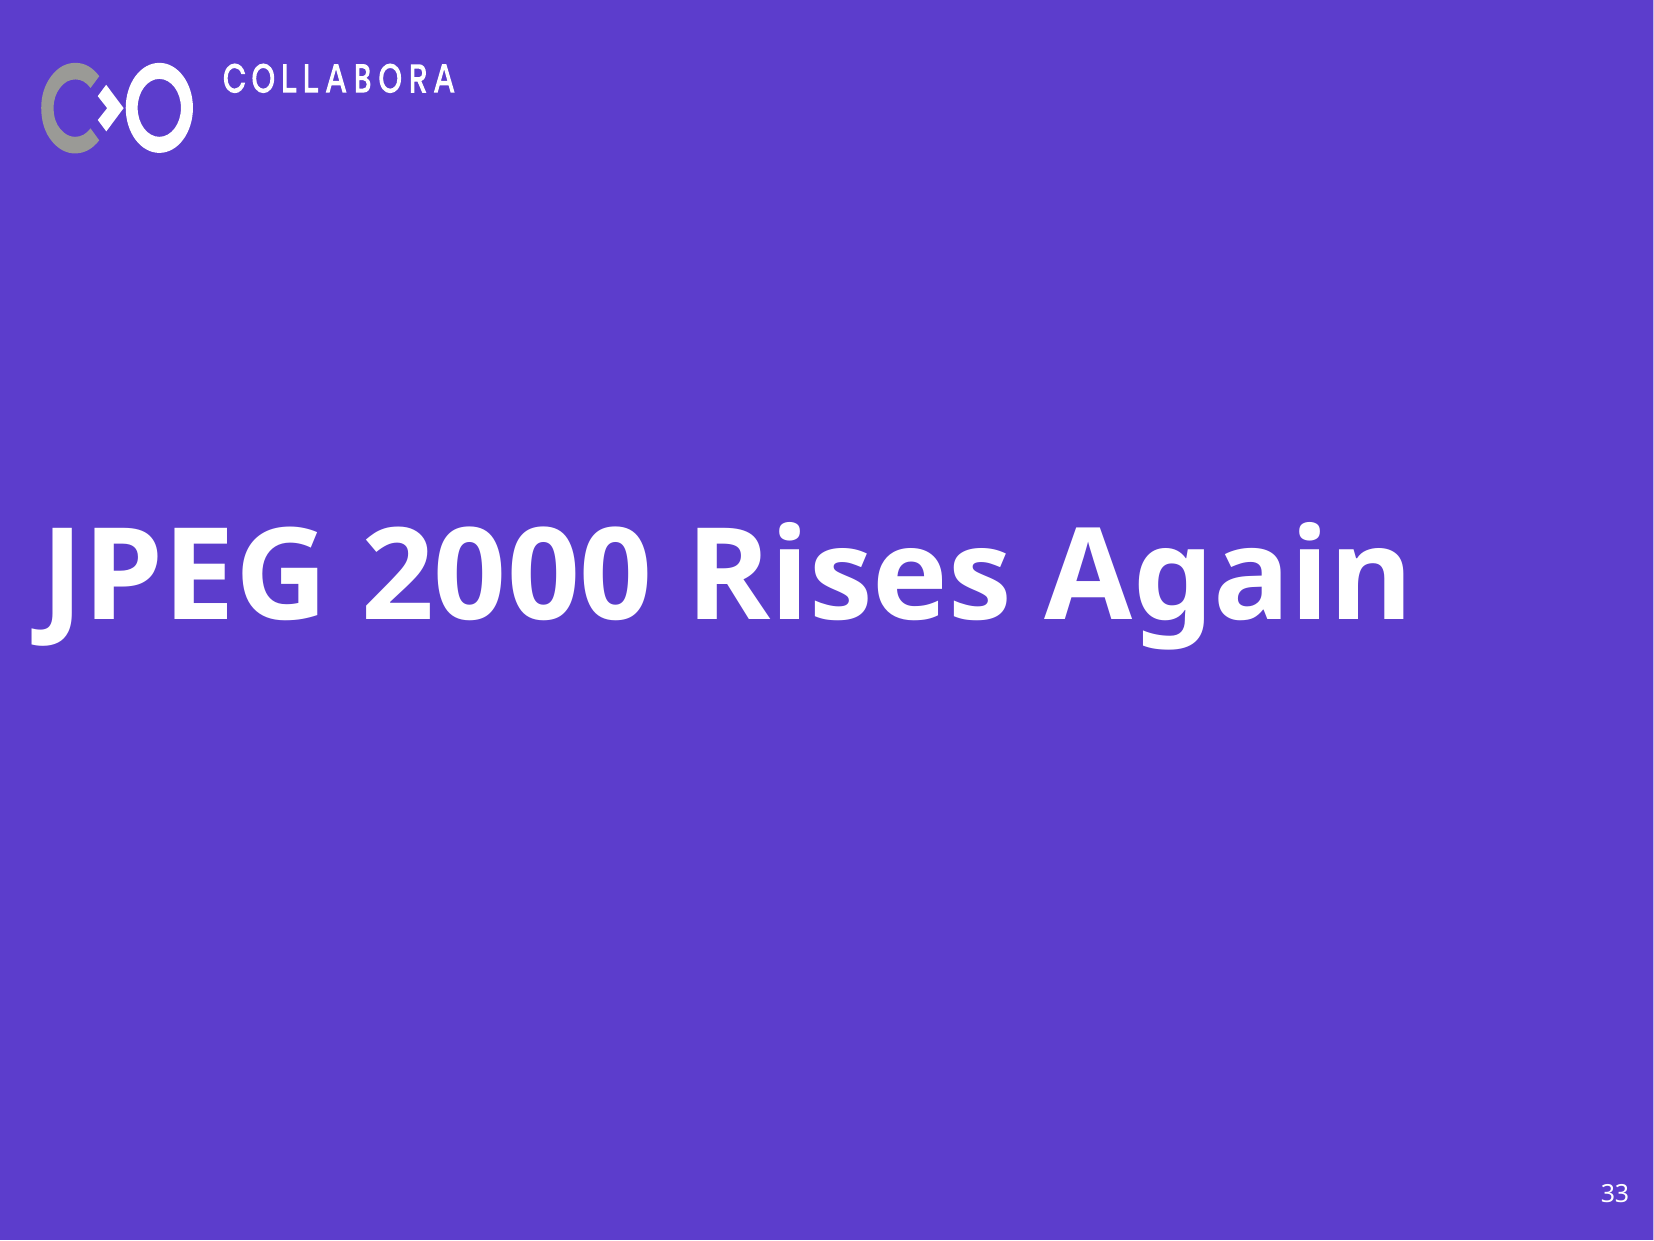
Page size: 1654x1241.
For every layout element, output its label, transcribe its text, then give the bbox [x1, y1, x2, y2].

title JPEG 2000 Rises Again [41, 371, 1530, 769]
